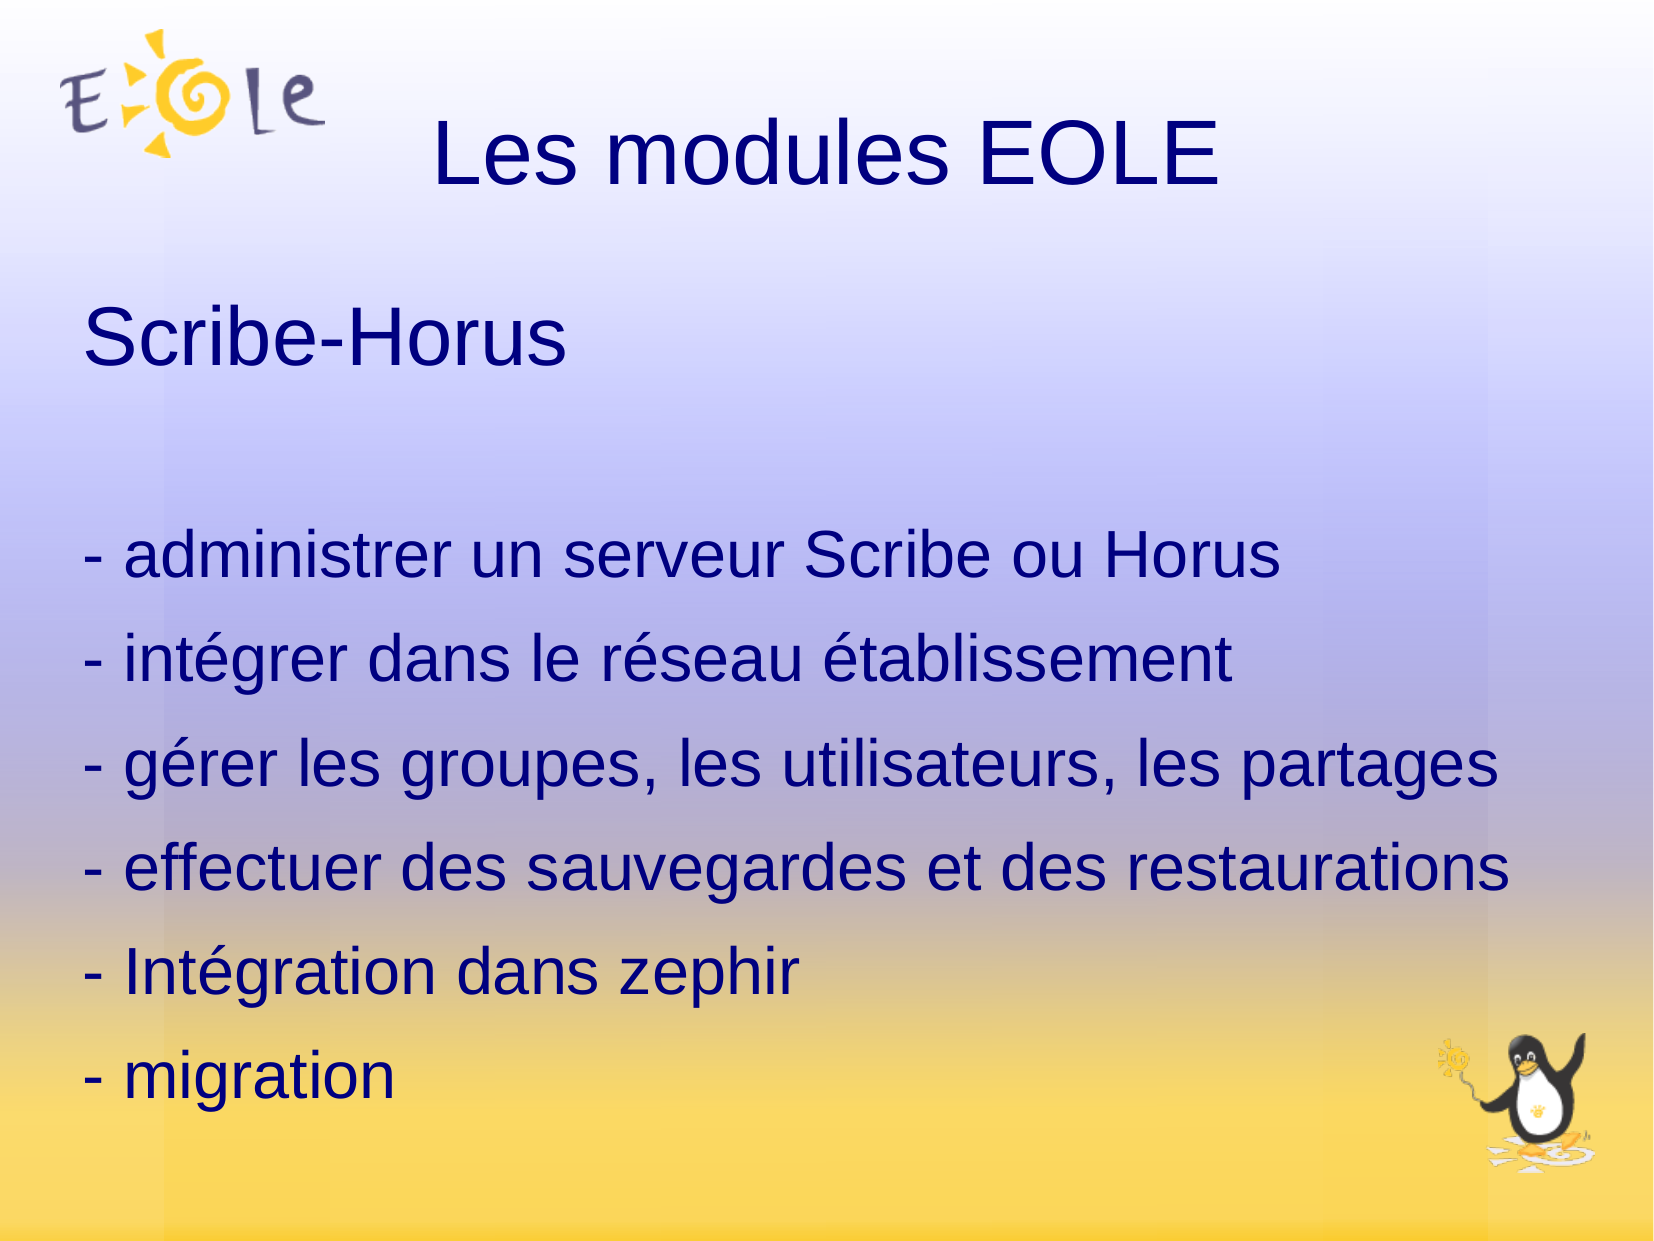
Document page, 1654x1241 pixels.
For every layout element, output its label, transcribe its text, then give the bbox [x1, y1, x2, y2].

list Scribe-Horus - administrer un serveur Scribe ou Horus - intégrer dans le réseau établissement - gérer les groupes, les utilisateurs, les partages - effectuer des sauvegardes et des restaurations - Intégration dans zephir - migration [82, 290, 1571, 1241]
picture [0, 0, 1654, 1241]
title Les modules EOLE [82, 56, 1571, 250]
